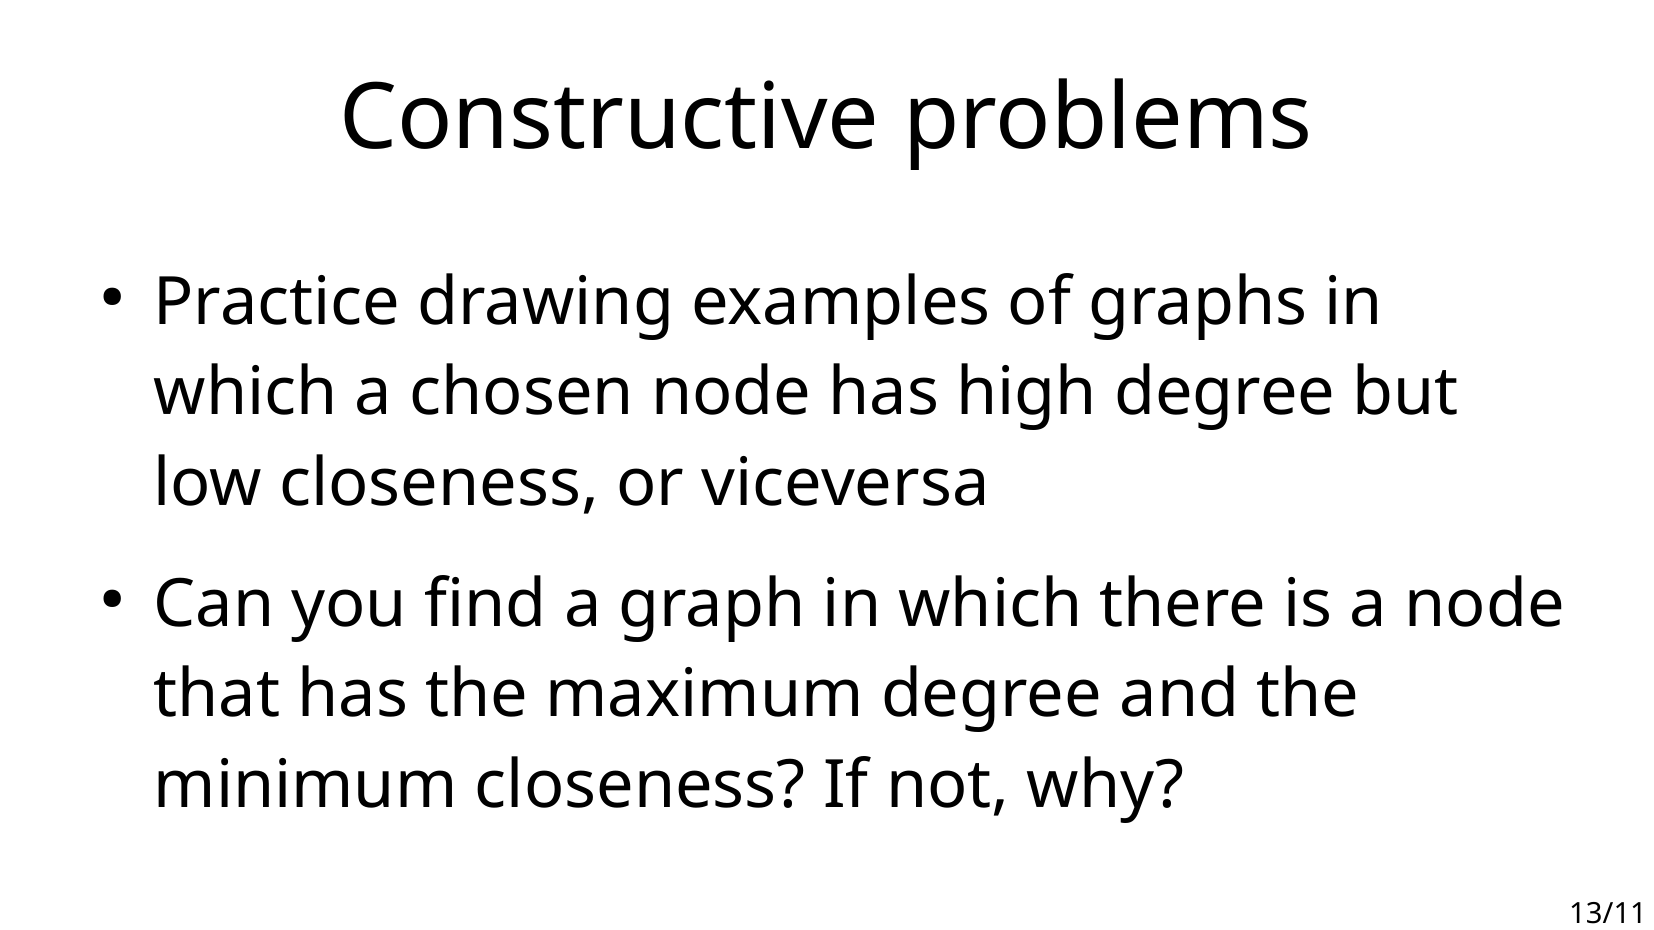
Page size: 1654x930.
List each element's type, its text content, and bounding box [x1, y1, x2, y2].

list Practice drawing examples of graphs in which a chosen node has high degree but low closeness, or viceversa Can you find a graph in which there is a node that has the maximum degree and the minimum closeness? If not, why? [82, 252, 1571, 856]
title Constructive problems [82, 1, 1571, 225]
